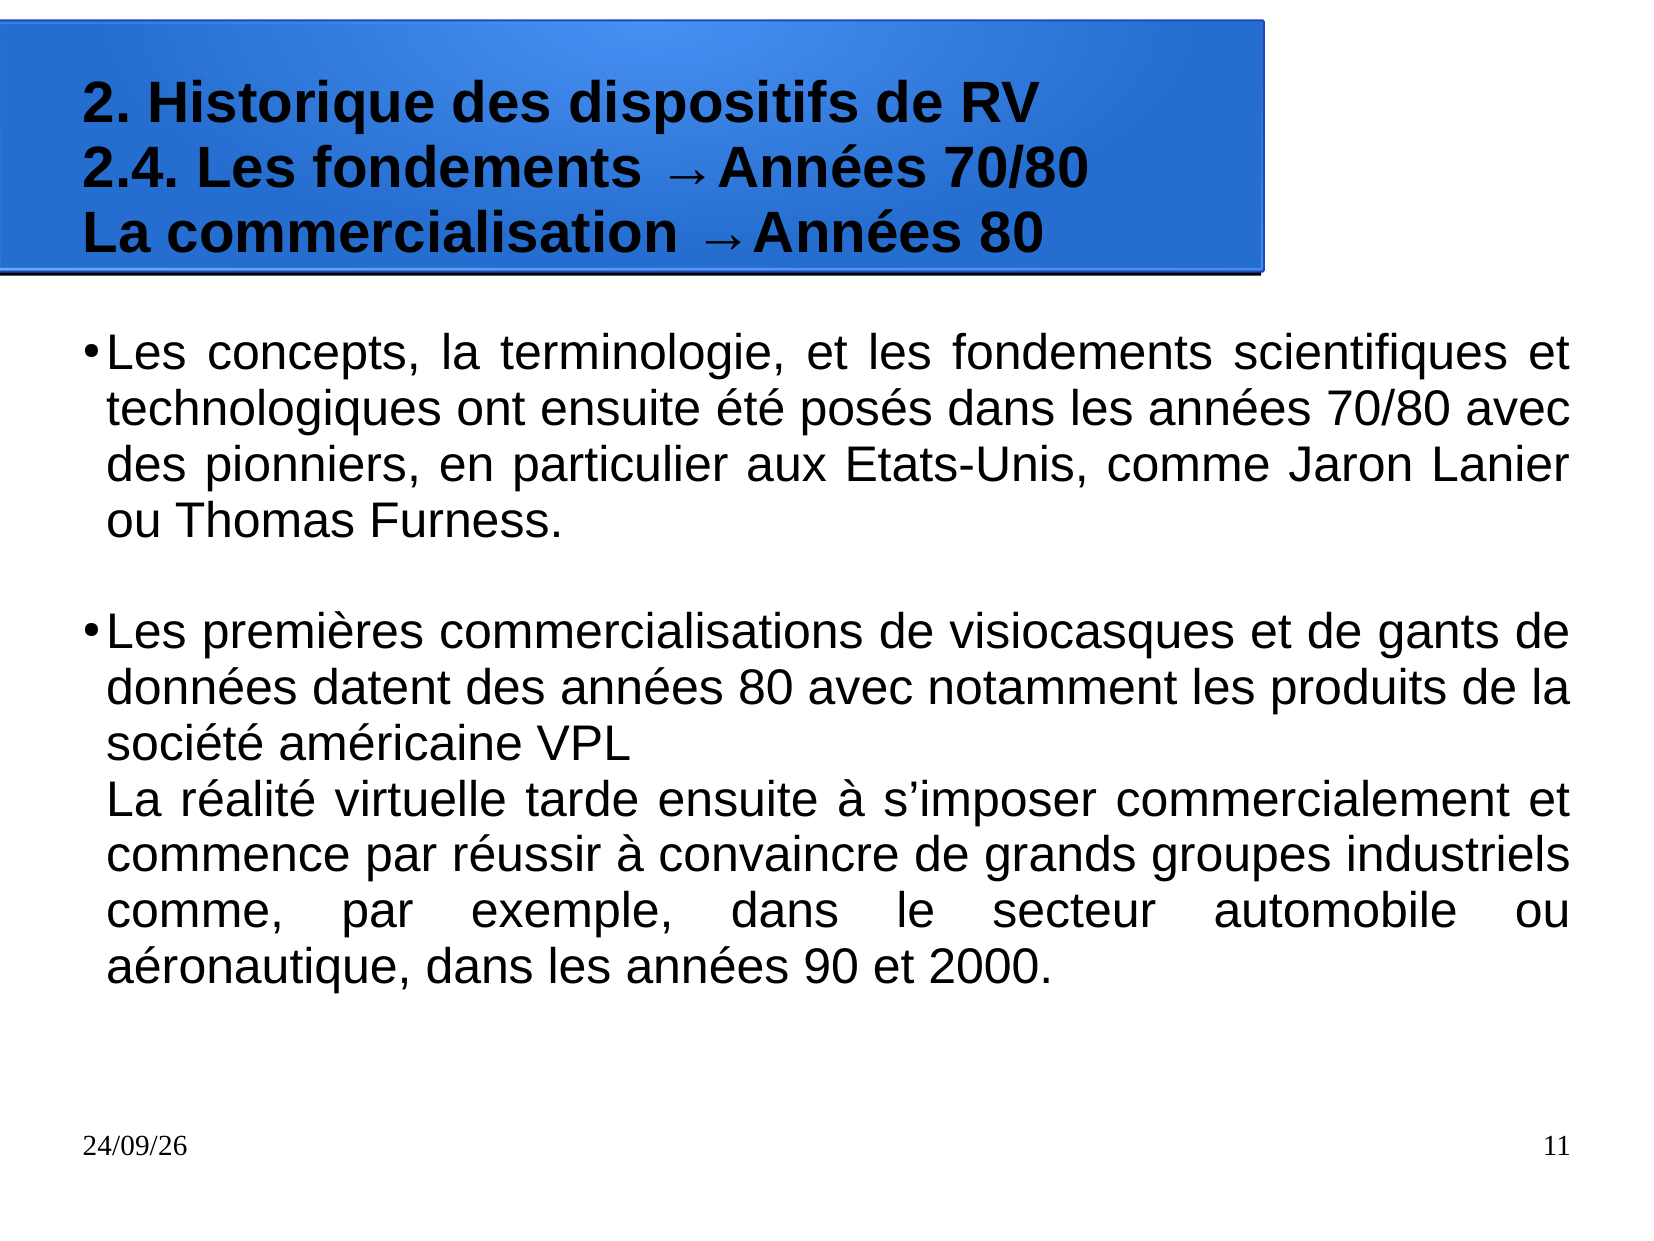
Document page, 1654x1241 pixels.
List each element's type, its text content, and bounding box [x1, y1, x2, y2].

title 2. Historique des dispositifs de RV 2.4. Les fondements →Années 70/80 La commercialisation →Années 80 [82, 69, 1264, 265]
subtitle Les concepts, la terminologie, et les fondements scientifiques et technologiques ont ensuite été posés dans les années 70/80 avec des pionniers, en particulier aux Etats-Unis, comme Jaron Lanier ou Thomas Furness. Les premières commercialisations de visiocasques et de gants de données datent des années 80 avec notamment les produits de la société américaine VPL La réalité virtuelle tarde ensuite à s’imposer commercialement et commence par réussir à convaincre de grands groupes industriels comme, par exemple, dans le secteur automobile ou aéronautique, dans les années 90 et 2000. [82, 324, 1571, 1241]
